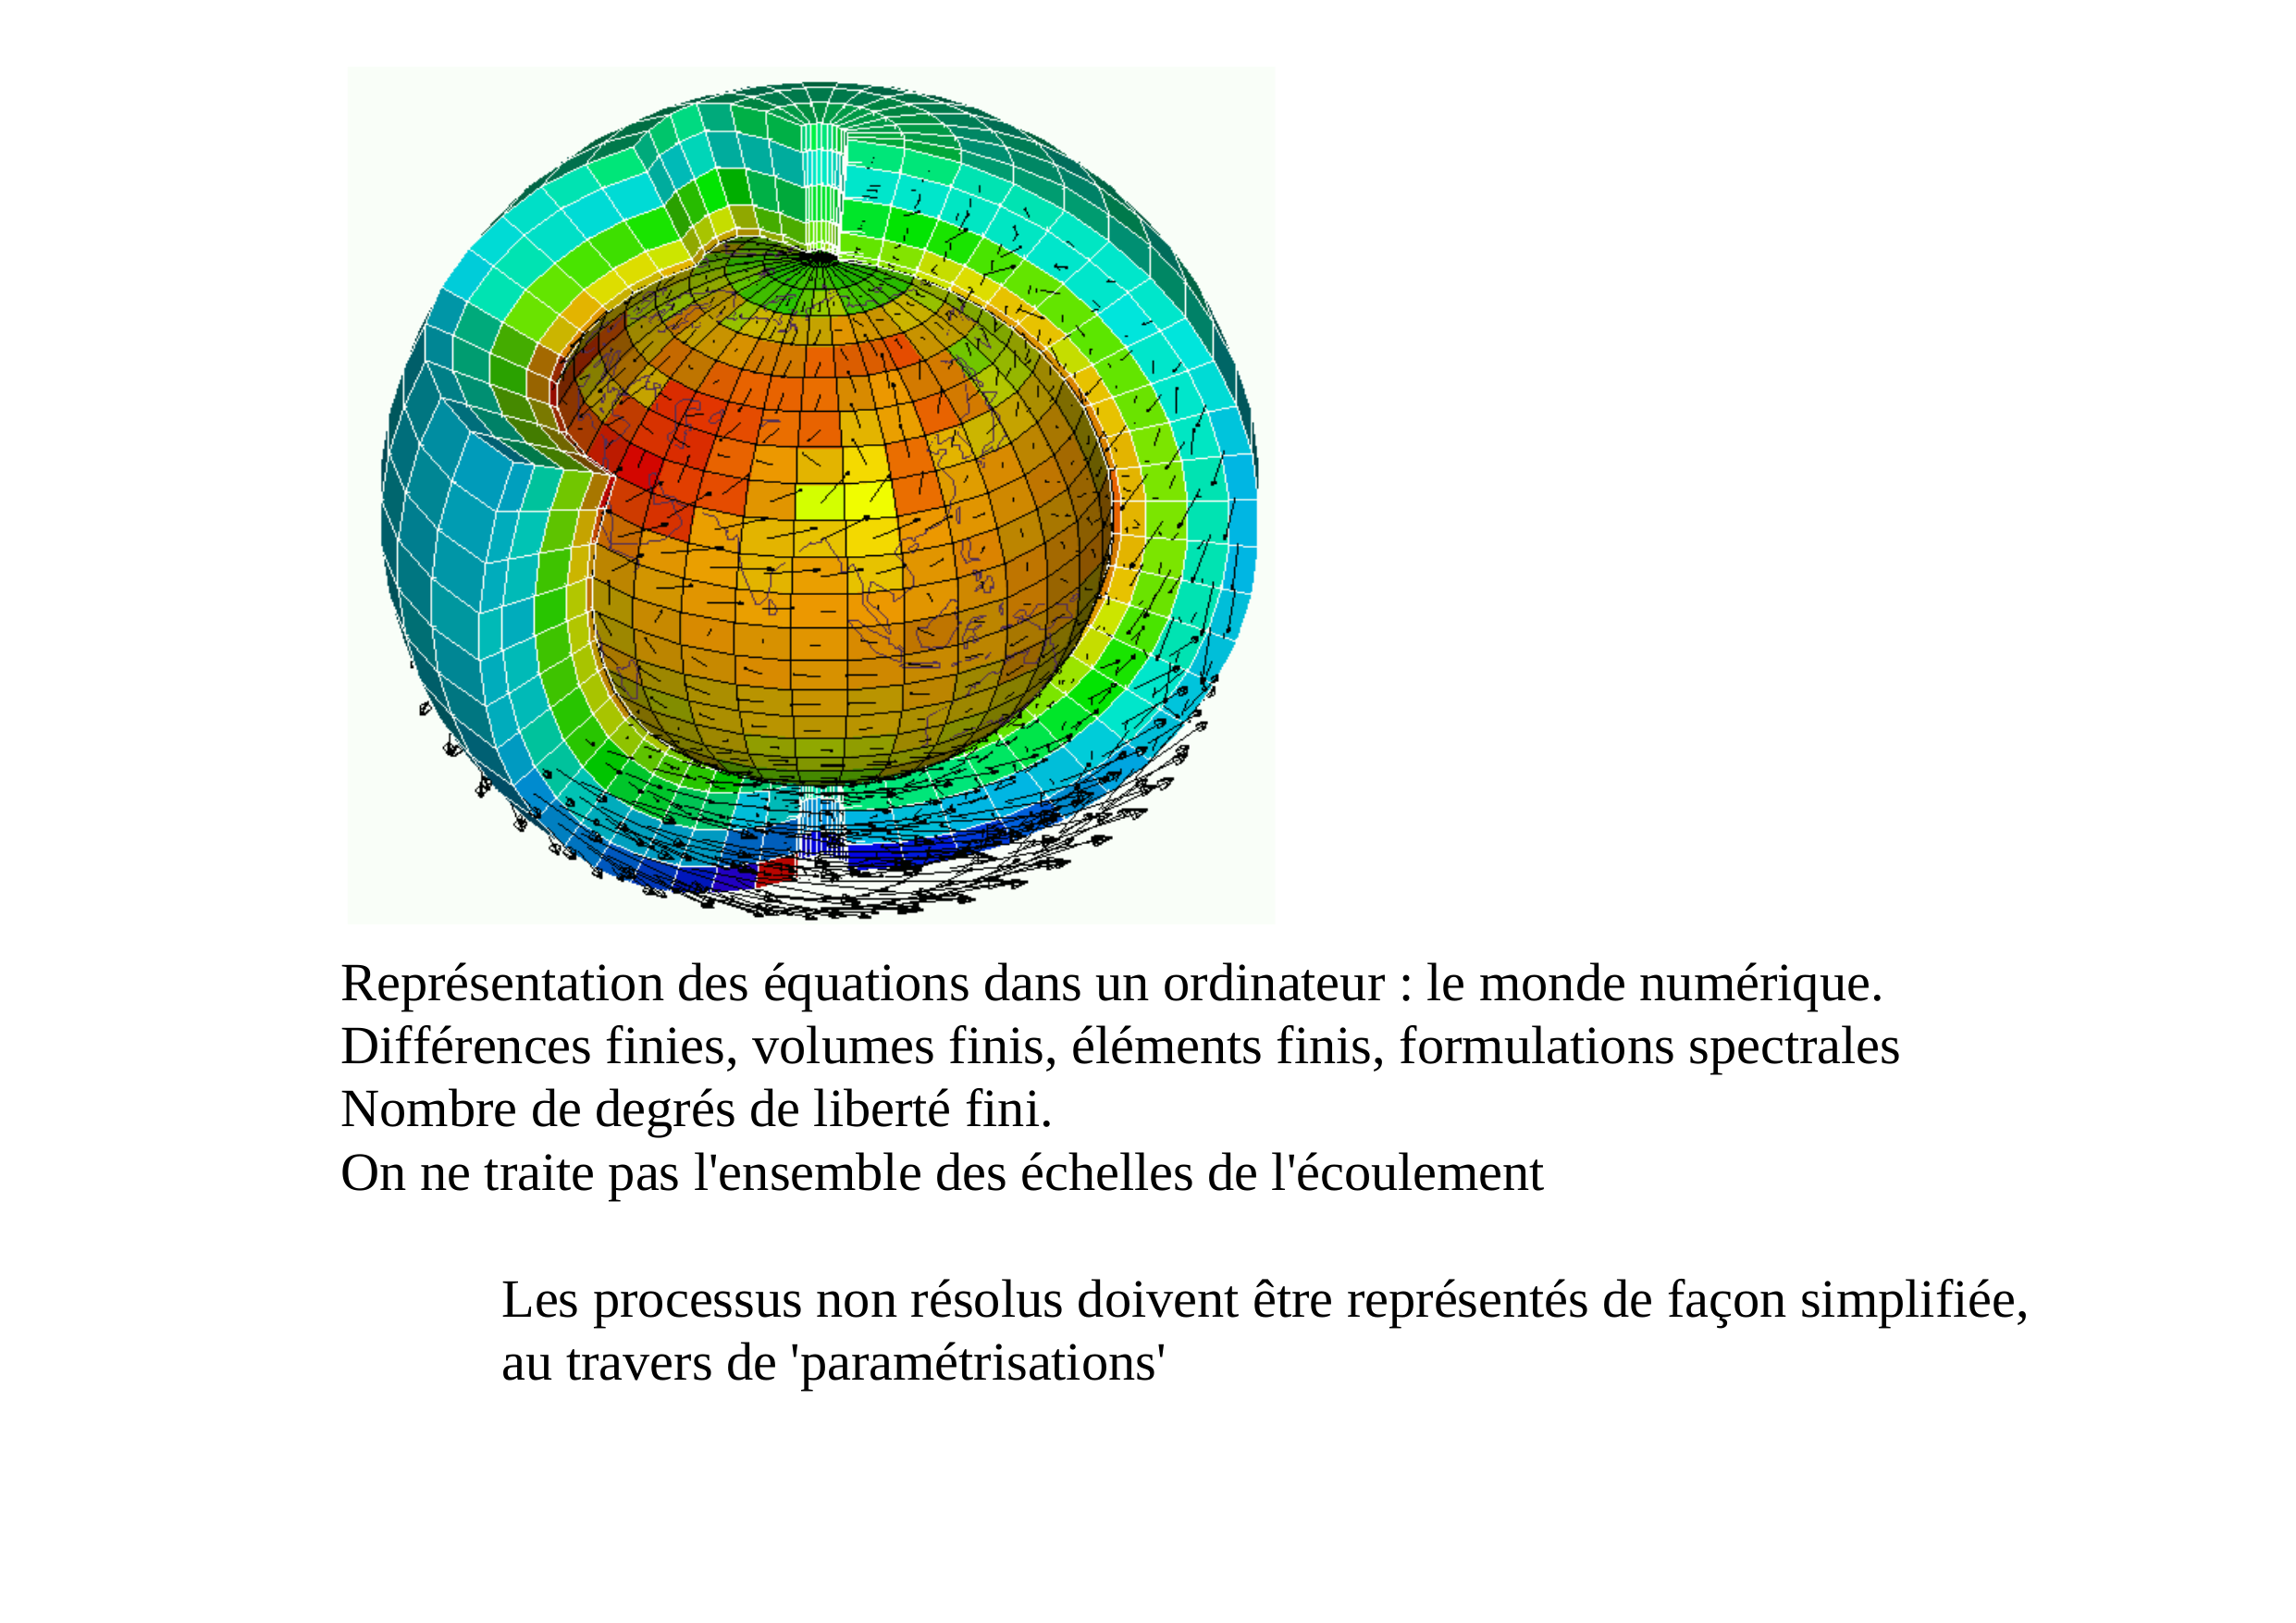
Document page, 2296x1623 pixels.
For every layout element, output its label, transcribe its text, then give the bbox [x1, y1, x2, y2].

picture [347, 67, 1276, 924]
text_box Représentation des équations dans un ordinateur : le monde numérique. Différences finies, volumes finis, éléments finis, formulations spectrales Nombre de degrés de liberté fini. On ne traite pas l'ensemble des échelles de l'écoulement Les processus non résolus doivent être représentés de façon simplifiée, au travers de 'paramétrisations' [340, 948, 2031, 1430]
